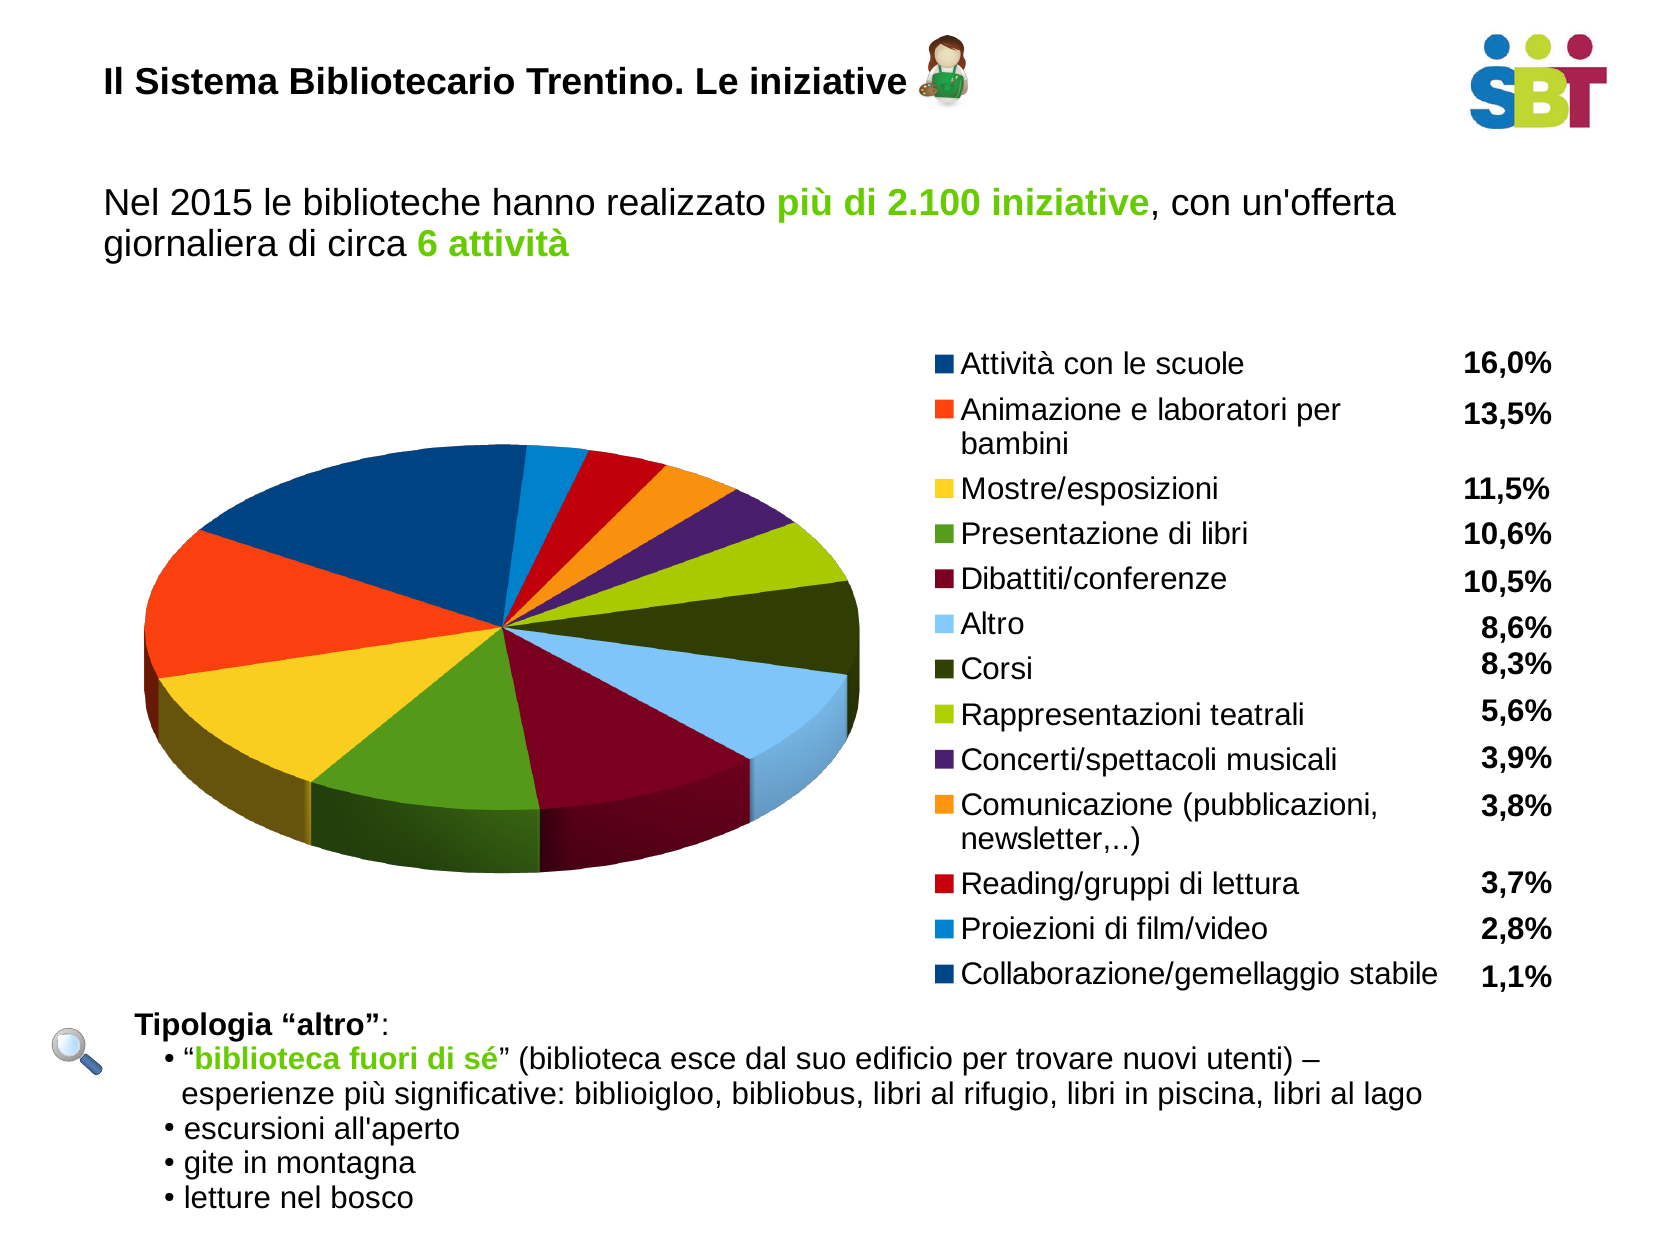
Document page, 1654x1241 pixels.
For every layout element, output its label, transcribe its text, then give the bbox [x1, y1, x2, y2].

text_box Il Sistema Bibliotecario Trentino. Le iniziative [88, 53, 1388, 112]
picture [47, 1021, 107, 1081]
text_box 10,6% [1447, 507, 1607, 555]
picture [1446, 29, 1625, 129]
text_box 1,1% [1464, 950, 1583, 998]
text_box Tipologia “altro”: “biblioteca fuori di sé” (biblioteca esce dal suo edificio per trovare nuovi utenti) – esperienze più significative: biblioigloo, bibliobus, libri al rifugio, libri in piscina, libri al lago escursioni all'aperto gite in montagna letture nel bosco [118, 998, 1595, 1227]
text_box 3,9% [1464, 731, 1583, 779]
text_box 3,8% [1464, 779, 1583, 834]
picture [917, 29, 975, 111]
text_box 5,6% [1464, 692, 1583, 731]
text_box 3,7% [1464, 856, 1583, 902]
text_box 2,8% [1464, 902, 1583, 950]
text_box 8,3% [1464, 637, 1583, 692]
chart [17, 271, 1453, 1040]
text_box 11,5% [1447, 462, 1607, 507]
text_box Nel 2015 le biblioteche hanno realizzato più di 2.100 iniziative, con un'offerta giornaliera di circa 6 attività [88, 173, 1595, 275]
text_box 10,5% [1447, 555, 1607, 609]
text_box 16,0% [1447, 336, 1595, 387]
text_box 13,5% [1447, 387, 1607, 441]
text_box 8,6% [1464, 609, 1583, 637]
